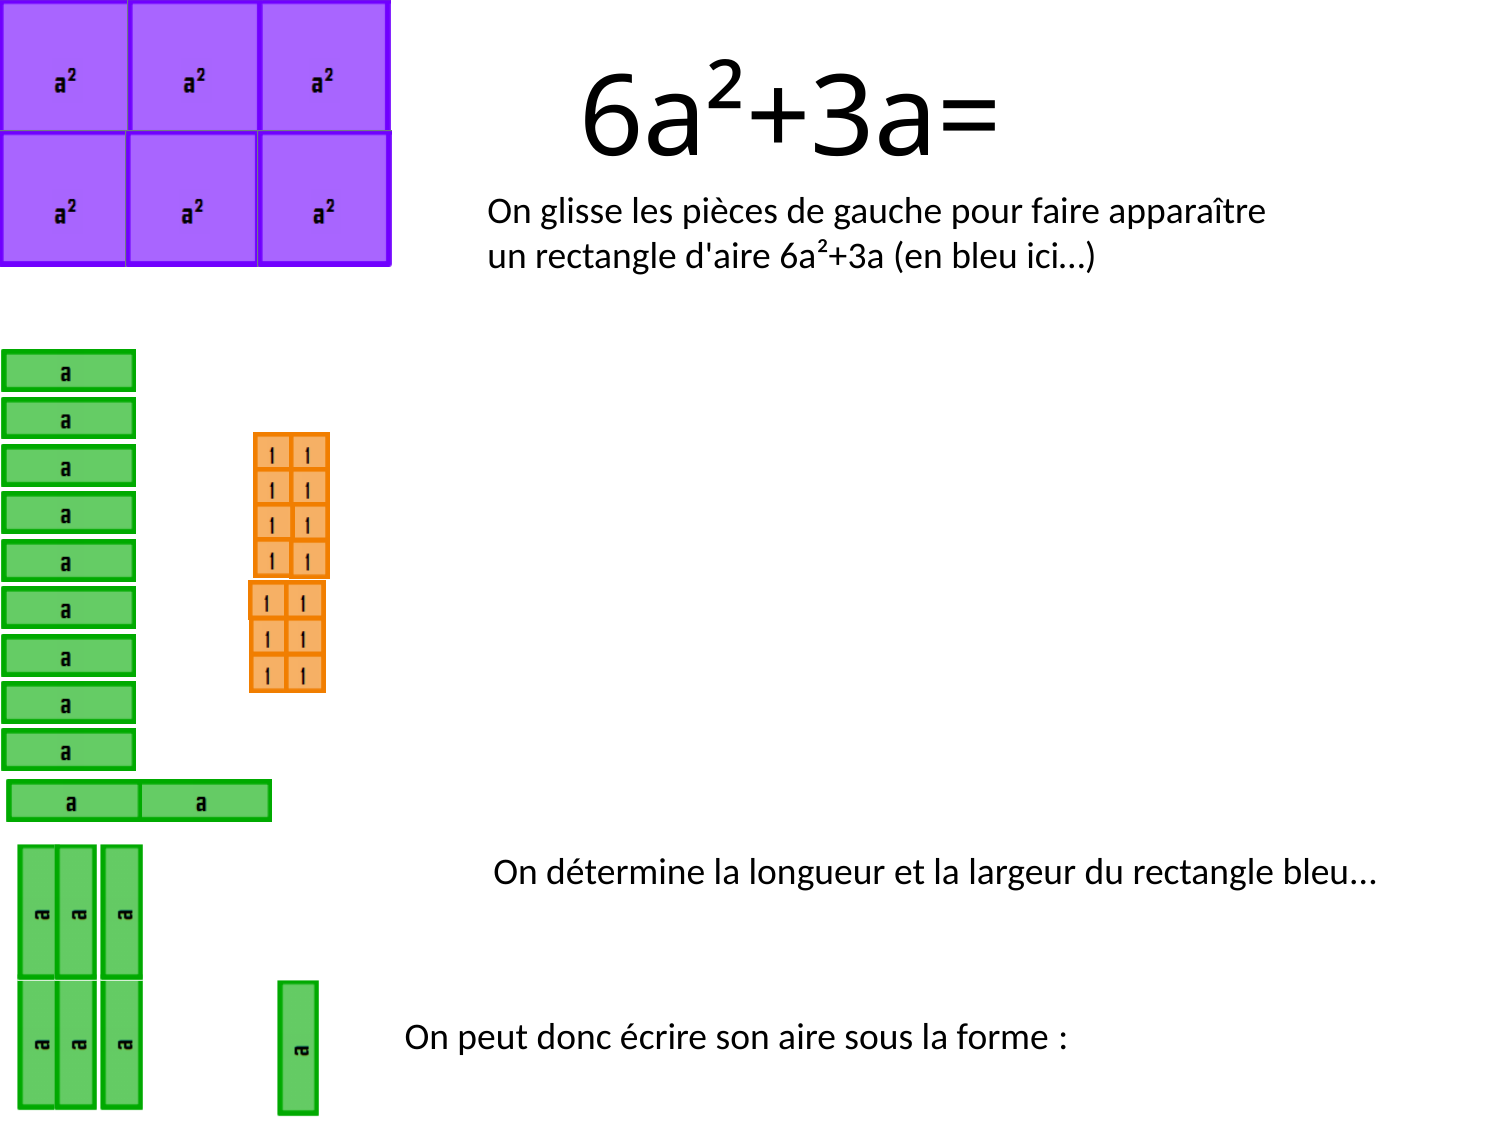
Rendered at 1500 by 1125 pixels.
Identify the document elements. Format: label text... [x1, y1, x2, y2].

picture [253, 432, 330, 579]
text_box On glisse les pièces de gauche pour faire apparaître un rectangle d'aire 6a²+3a (en bleu ici…) [472, 178, 1291, 284]
picture [100, 844, 143, 1111]
picture [0, 444, 136, 487]
picture [0, 728, 136, 771]
picture [0, 634, 136, 677]
picture [248, 580, 326, 693]
text_box 6a²+3a= [564, 35, 1017, 186]
picture [0, 539, 136, 582]
picture [5, 779, 272, 822]
text_box On peut donc écrire son aire sous la forme : [389, 1014, 1101, 1075]
picture [0, 681, 136, 724]
picture [0, 0, 392, 267]
picture [17, 844, 97, 1111]
text_box On détermine la longueur et la largeur du rectangle bleu... [478, 840, 1394, 945]
picture [277, 980, 319, 1117]
picture [0, 349, 136, 392]
picture [0, 397, 136, 439]
picture [0, 586, 136, 629]
picture [0, 491, 136, 534]
